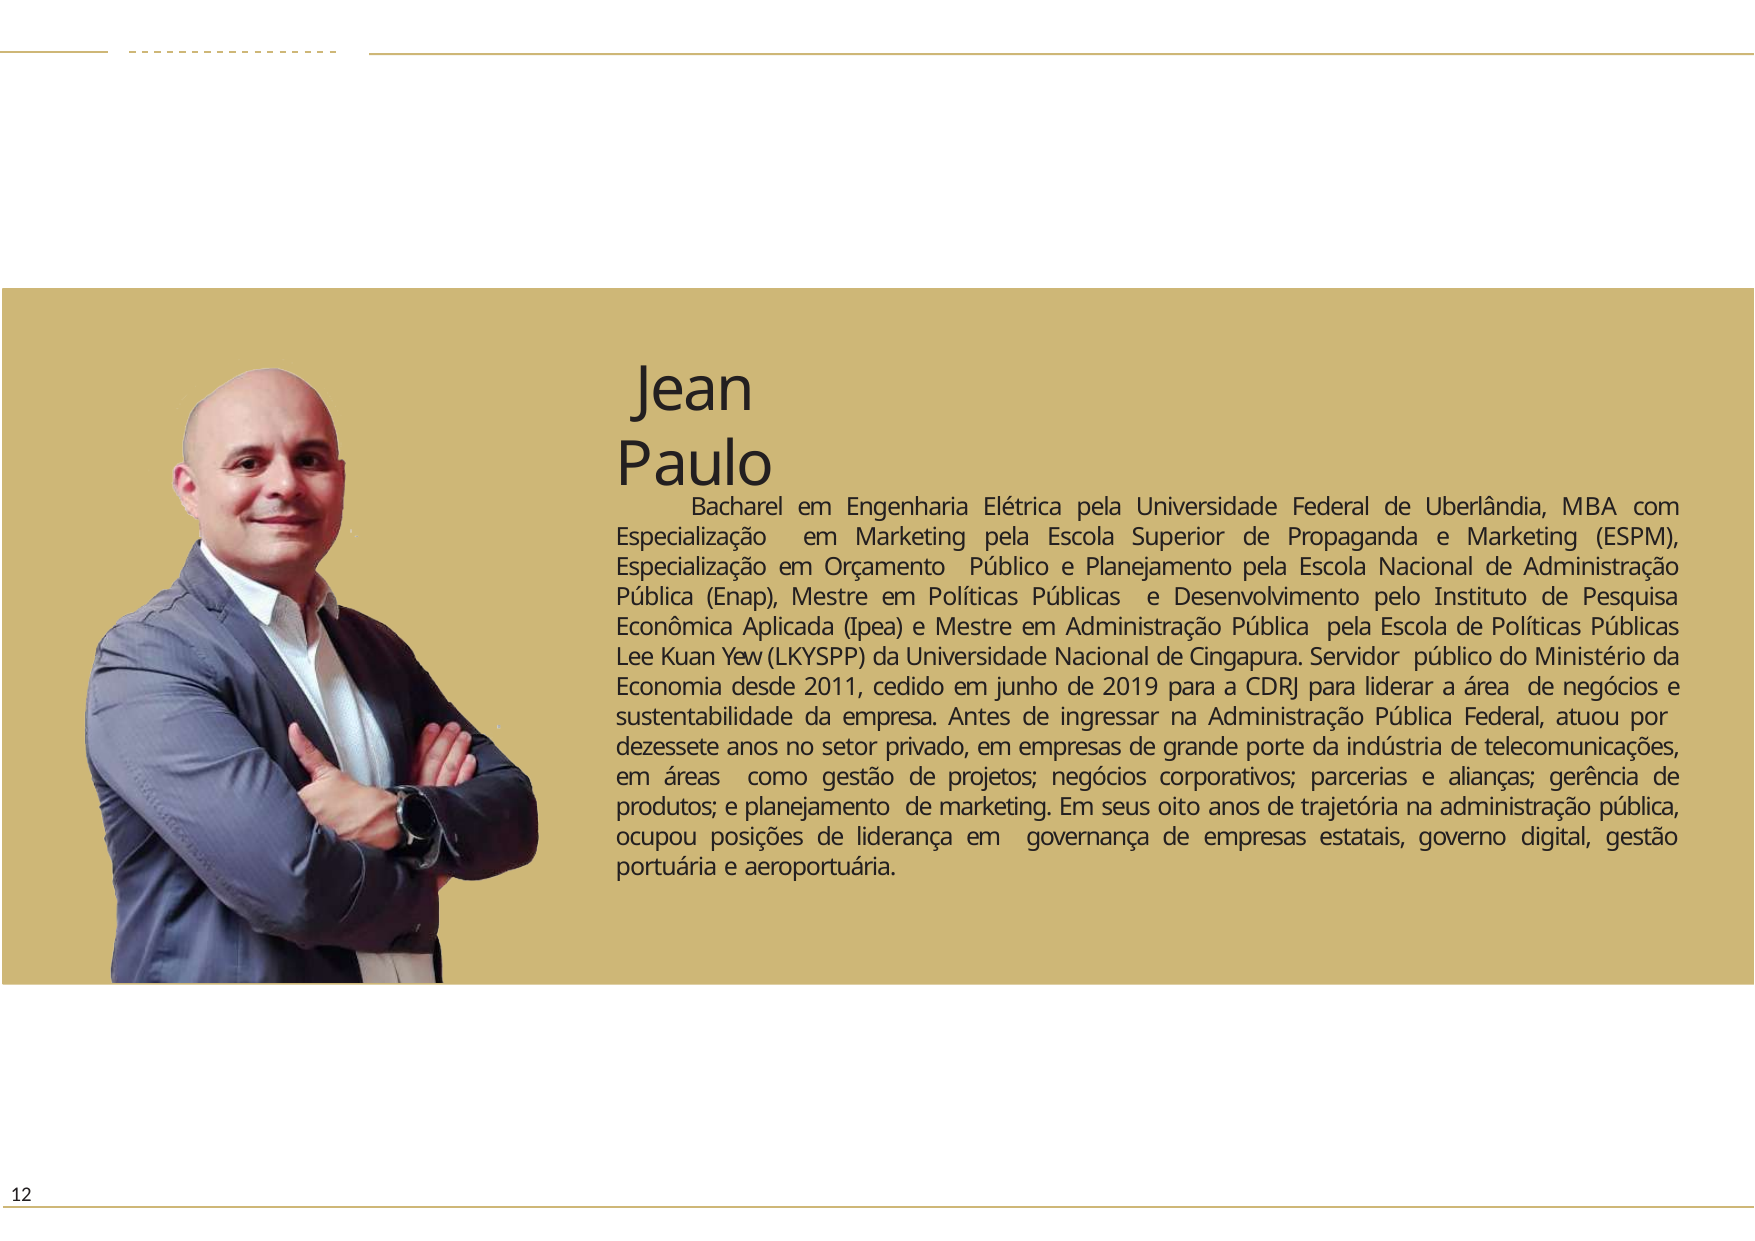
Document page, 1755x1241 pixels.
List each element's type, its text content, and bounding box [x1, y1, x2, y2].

text_box [2, 290, 1754, 985]
picture [75, 338, 556, 983]
title Jean Paulo [613, 346, 893, 426]
text_box Bacharel em Engenharia Elétrica pela Universidade Federal de Uberlândia, MBA com Especialização em Marketing pela Escola Superior de Propaganda e Marketing (ESPM), Especialização em Orçamento Público e Planejamento pela Escola Nacional de Administração Pública (Enap), Mestre em Políticas Públicas e Desenvolvimento pelo Instituto de Pesquisa Econômica Aplicada (Ipea) e Mestre em Administração Pública pela Escola de Políticas Públicas Lee Kuan Yew (LKYSPP) da Universidade Nacional de Cingapura. Servidor público do Ministério da Economia desde 2011, cedido em junho de 2019 para a CDRJ para liderar a área de negócios e sustentabilidade da empresa. Antes de ingressar na Administração Pública Federal, atuou por dezessete anos no setor privado, em empresas de grande porte da indústria de telecomunicações, em áreas como gestão de projetos; negócios corporativos; parcerias e alianças; gerência de produtos; e planejamento de marketing. Em seus oito anos de trajetória na administração pública, ocupou posições de liderança em governança de empresas estatais, governo digital, gestão portuária e aeroportuária. [613, 488, 1683, 823]
text_box 12 [8, 1178, 34, 1206]
